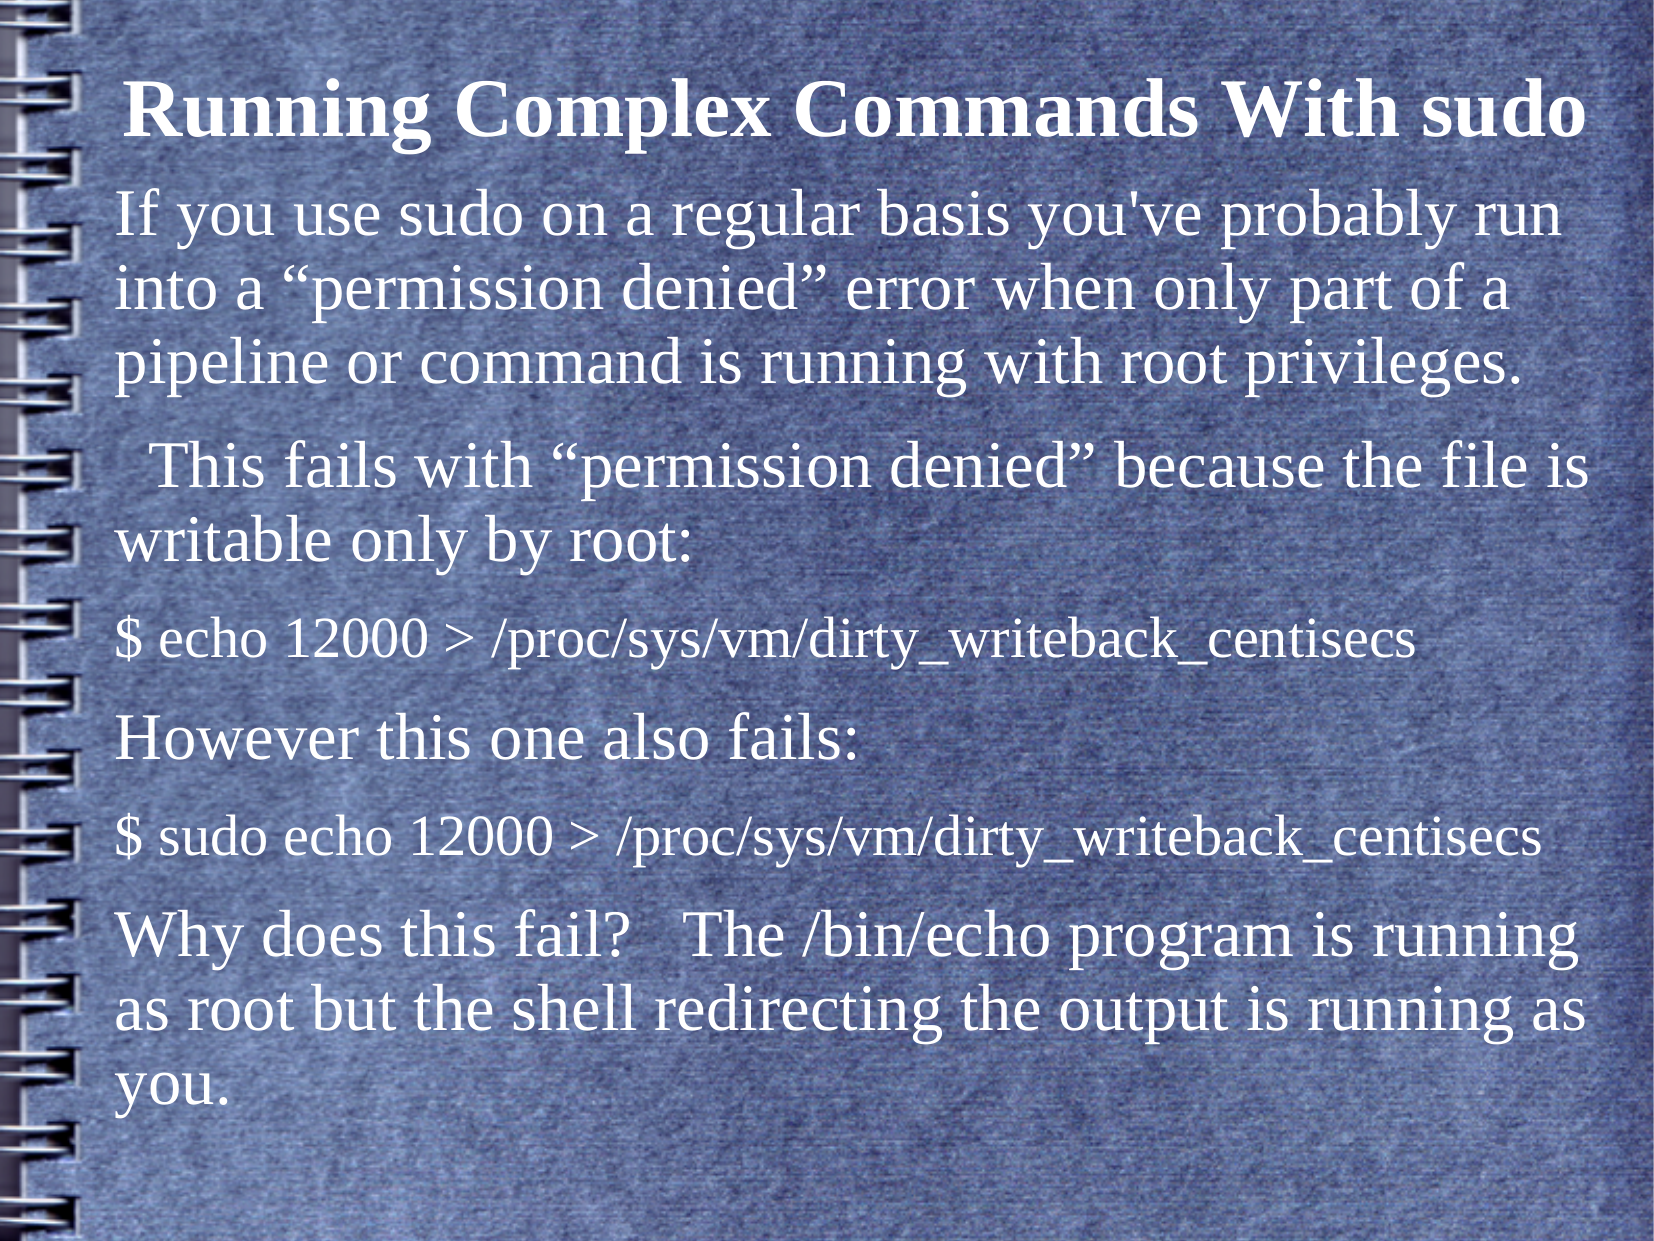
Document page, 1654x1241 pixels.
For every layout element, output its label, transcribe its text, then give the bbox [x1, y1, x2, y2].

picture [0, 0, 1654, 1241]
title Running Complex Commands With sudo [111, 29, 1601, 188]
list If you use sudo on a regular basis you've probably run into a “permission denied” error when only part of a pipeline or command is running with root privileges. This fails with “permission denied” because the file is writable only by root: $ echo 12000 > /proc/sys/vm/dirty_writeback_centisecs However this one also fails: $ sudo echo 12000 > /proc/sys/vm/dirty_writeback_centisecs Why does this fail? The /bin/echo program is running as root but the shell redirecting the output is running as you. [114, 176, 1604, 1241]
